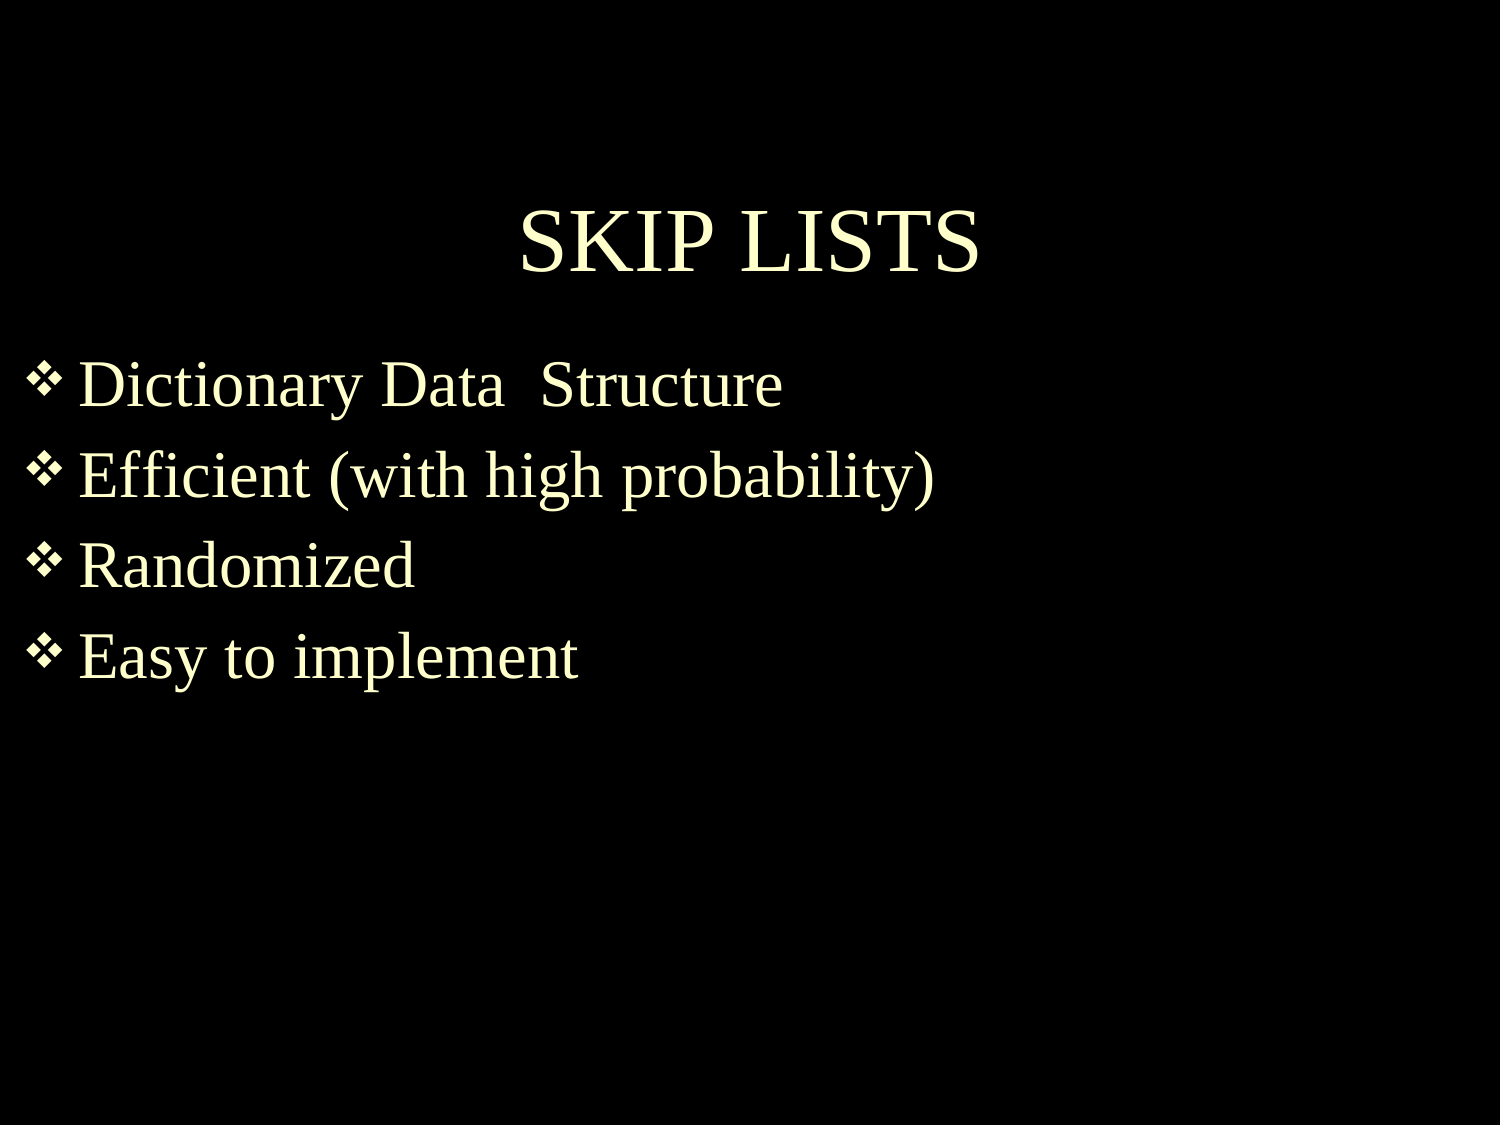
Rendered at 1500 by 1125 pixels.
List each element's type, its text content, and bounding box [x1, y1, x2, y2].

title SKIP LISTS [22, 145, 1480, 336]
list Dictionary Data Structure Efficient (with high probability) Randomized Easy to implement [22, 347, 1482, 1075]
